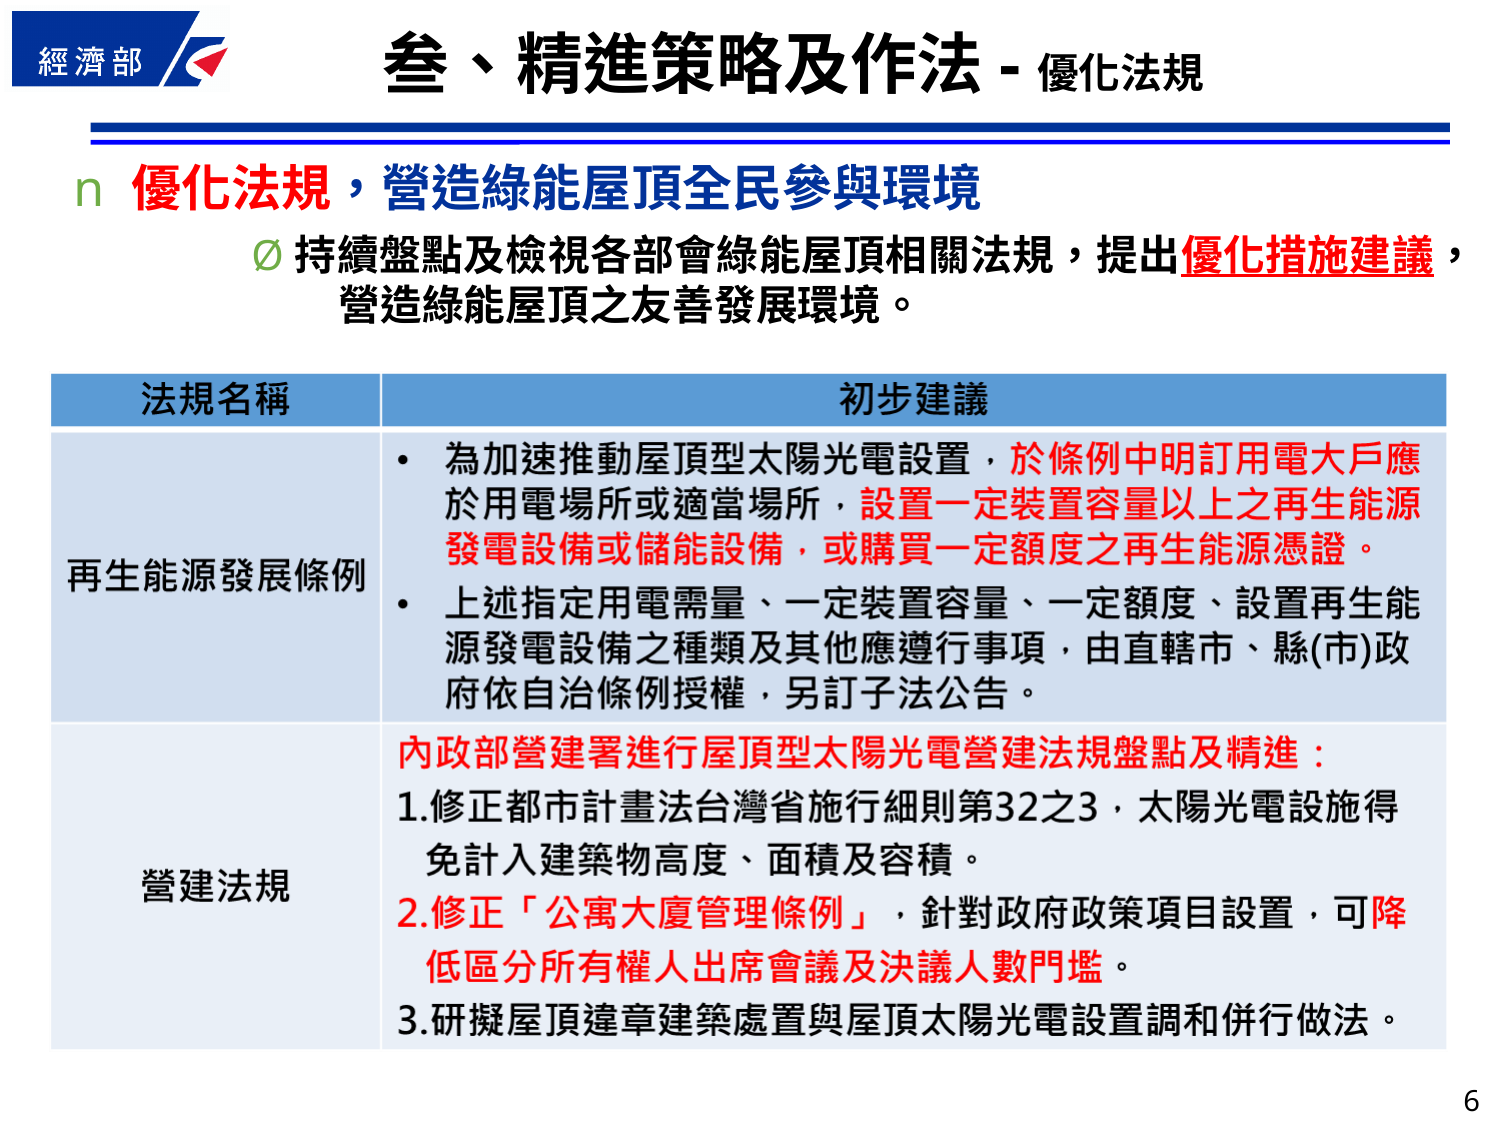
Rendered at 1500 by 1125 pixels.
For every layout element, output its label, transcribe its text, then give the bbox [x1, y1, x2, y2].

picture [42, 366, 1448, 1067]
text_box 優化法規，營造綠能屋頂全民參與環境 持續盤點及檢視各部會綠能屋頂相關法規，提出優化措施建議，營造綠能屋頂之友善發展環境。 [58, 149, 1450, 362]
text_box 叁、精進策略及作法-優化法規 [183, 19, 1404, 116]
